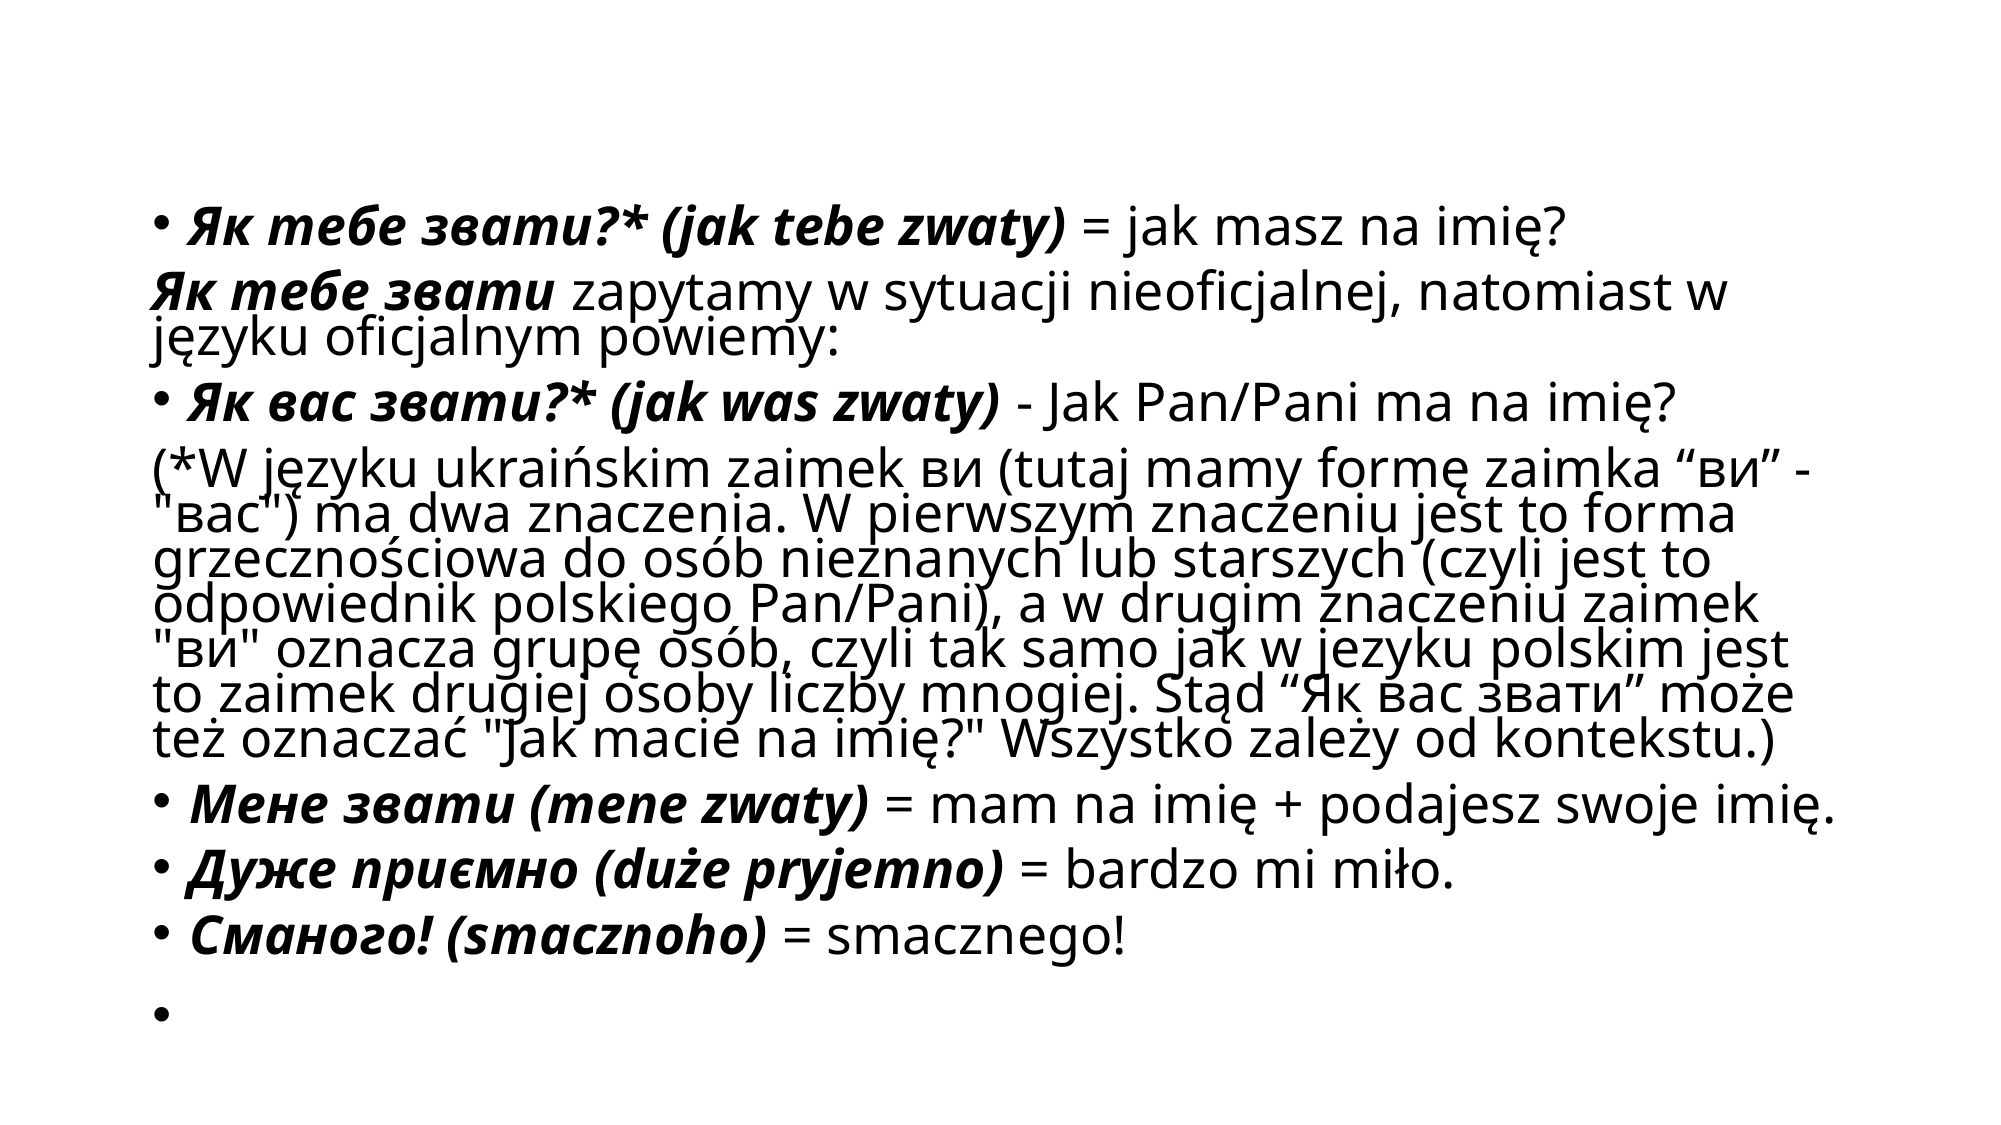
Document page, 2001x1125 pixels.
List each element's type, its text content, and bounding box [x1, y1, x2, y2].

list Як тебе звати?* (jak tebe zwaty) = jak masz na imię? Як тебе звати zapytamy w sytuacji nieoficjalnej, natomiast w języku oficjalnym powiemy: Як вас звати?* (jak was zwaty) - Jak Pan/Pani ma na imię? (*W języku ukraińskim zaimek ви (tutaj mamy formę zaimka “ви” - "вас") ma dwa znaczenia. W pierwszym znaczeniu jest to forma grzecznościowa do osób nieznanych lub starszych (czyli jest to odpowiednik polskiego Pan/Pani), a w drugim znaczeniu zaimek "ви" oznacza grupę osób, czyli tak samo jak w jezyku polskim jest to zaimek drugiej osoby liczby mnogiej. Stąd “Як вас звати” może też oznaczać "Jak macie na imię?" Wszystko zależy od kontekstu.) Мене звати (mene zwaty) = mam na imię + podajesz swoje imię. Дуже приємно (duże pryjemno) = bardzo mi miło. Сманого! (smacznoho) = smacznego! [137, 201, 1863, 1014]
